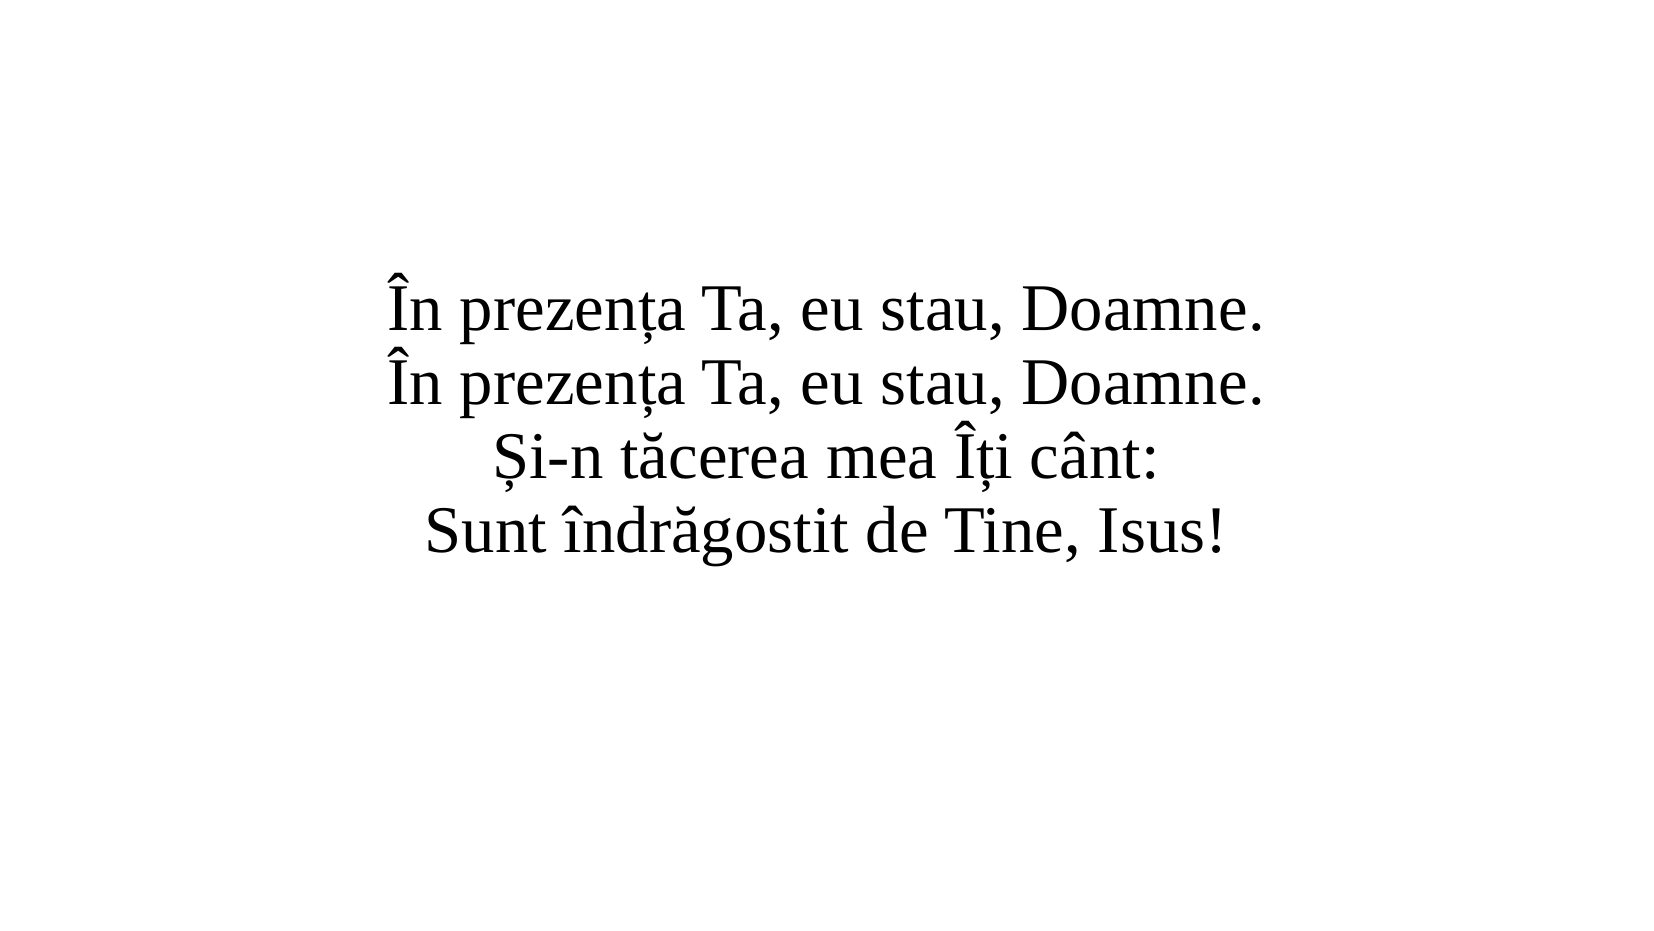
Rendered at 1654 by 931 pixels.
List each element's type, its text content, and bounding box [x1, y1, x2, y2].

subtitle În prezența Ta, eu stau, Doamne. În prezența Ta, eu stau, Doamne. Și-n tăcerea mea Îți cânt: Sunt îndrăgostit de Tine, Isus! [352, 175, 1301, 663]
